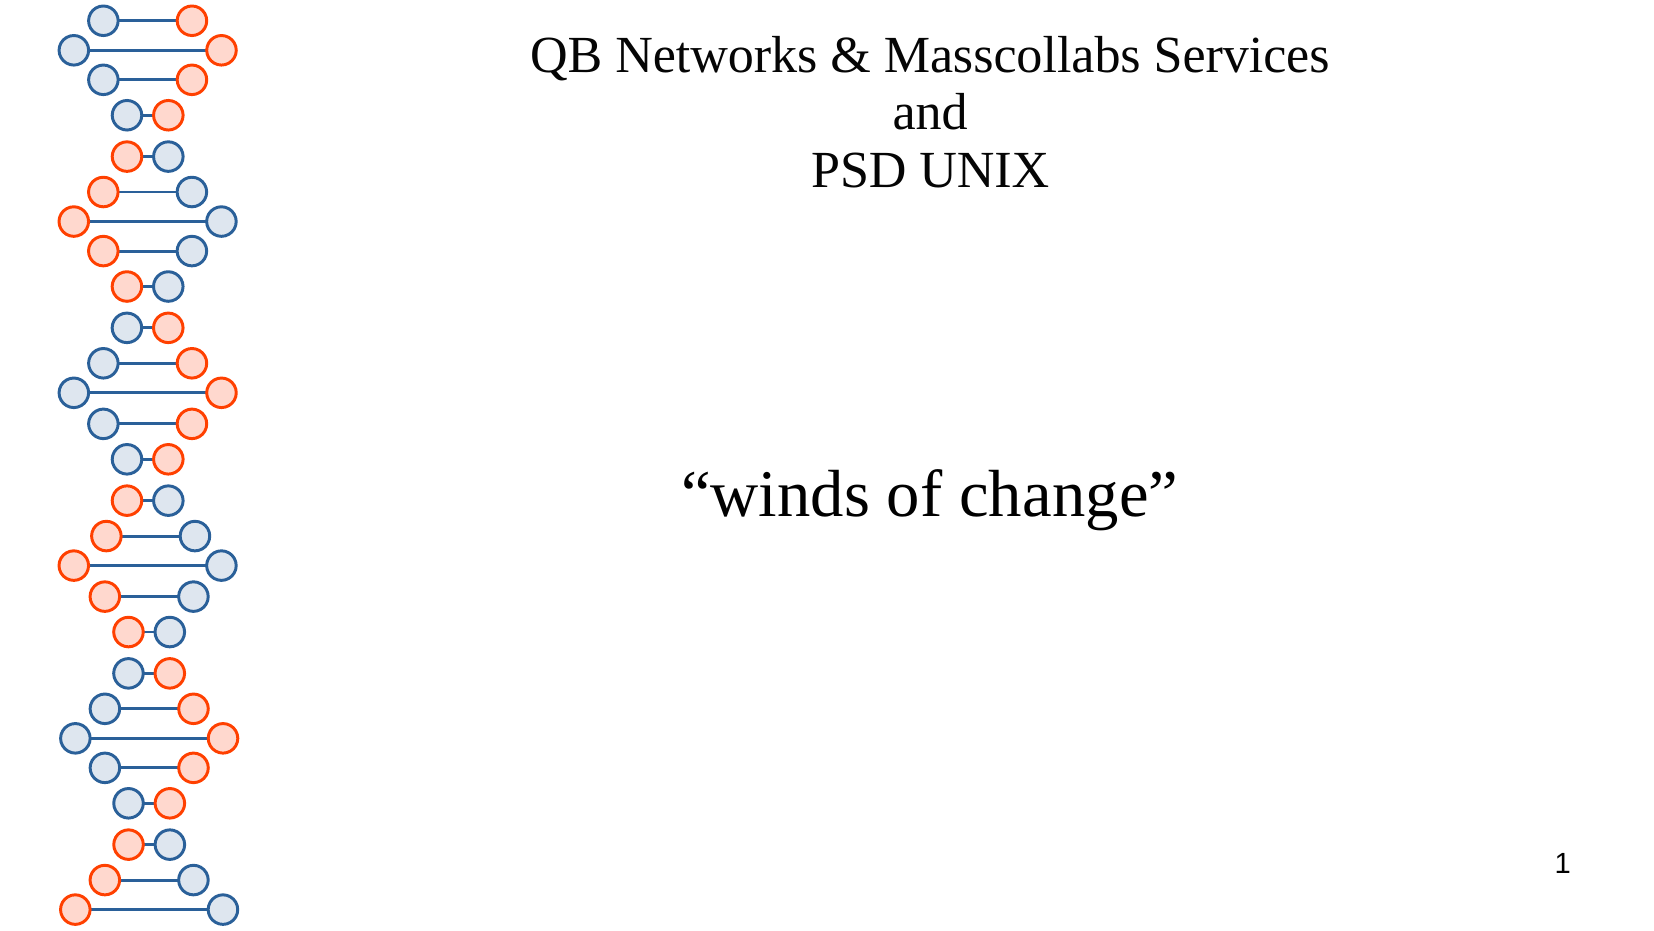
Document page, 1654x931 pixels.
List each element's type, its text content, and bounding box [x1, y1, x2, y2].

title QB Networks & Masscollabs Services and PSD UNIX [265, 25, 1595, 199]
subtitle “winds of change” [265, 224, 1595, 764]
